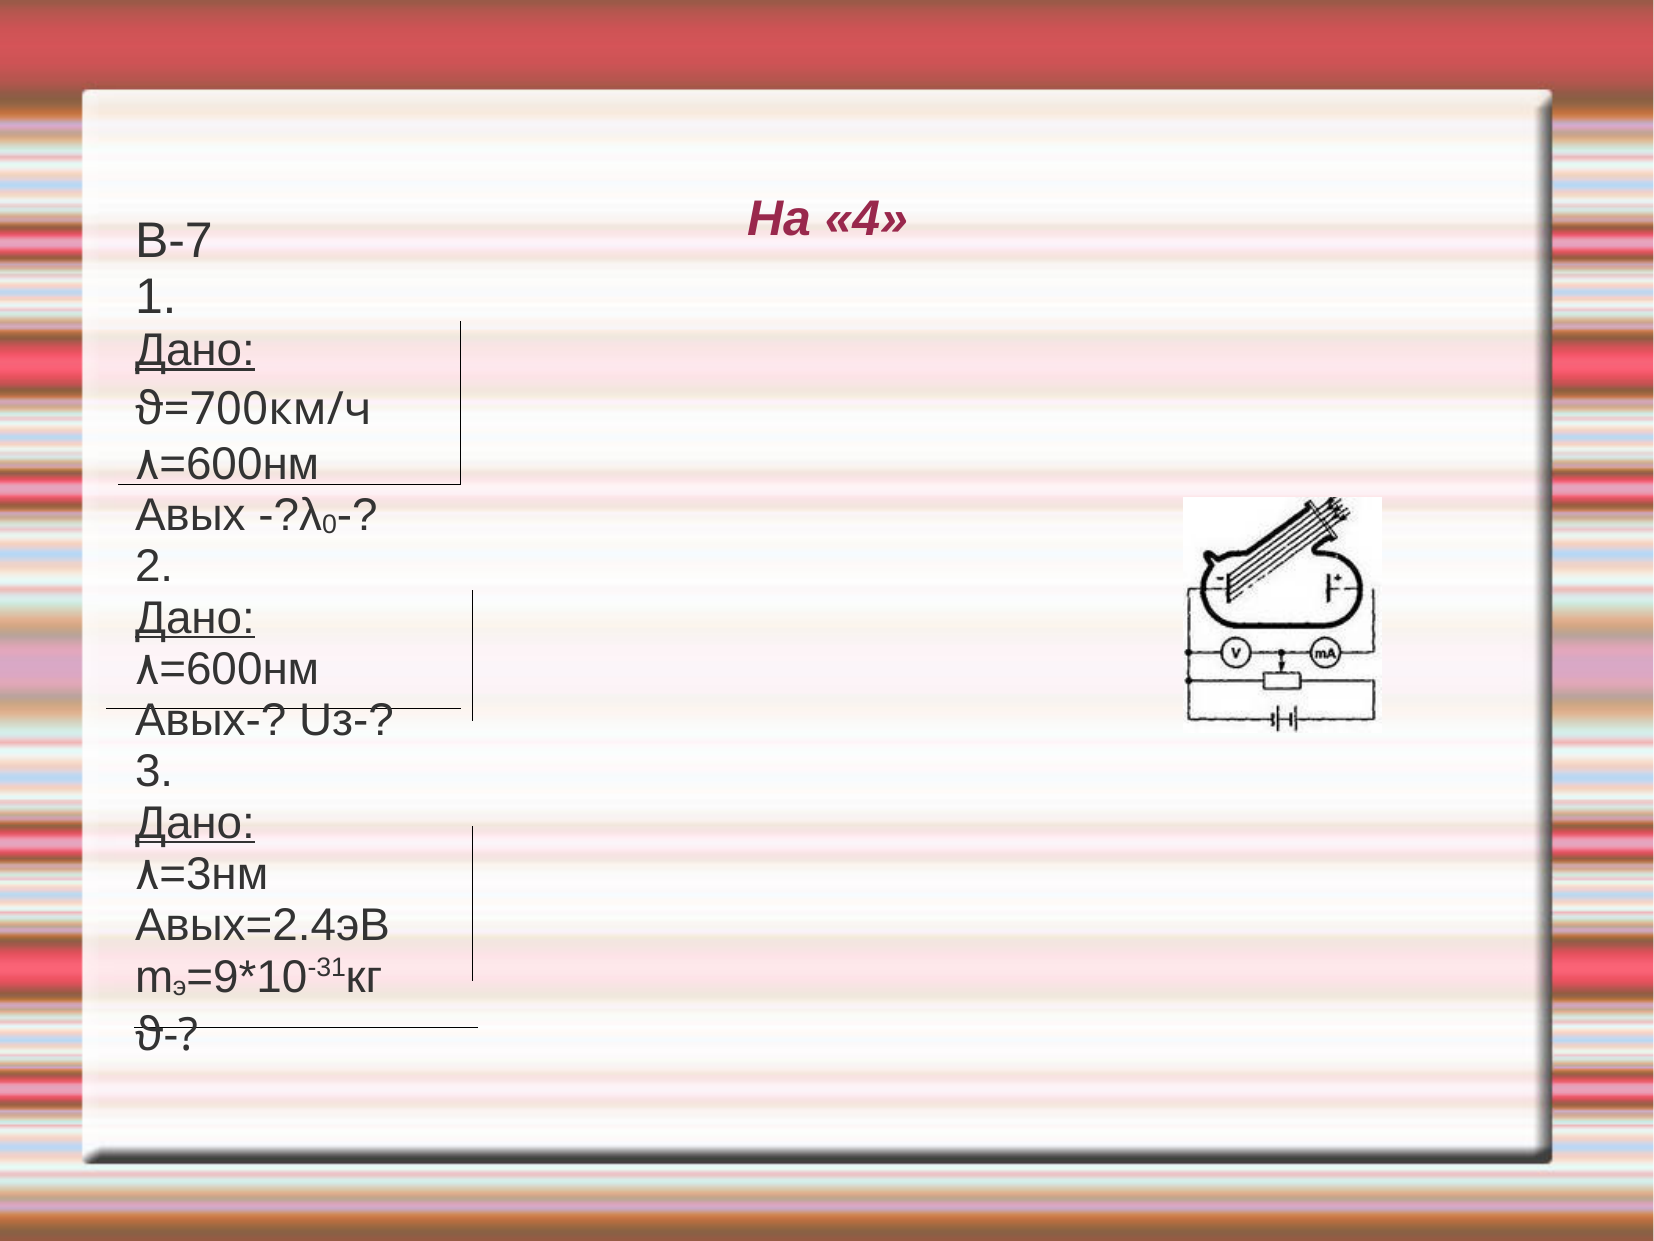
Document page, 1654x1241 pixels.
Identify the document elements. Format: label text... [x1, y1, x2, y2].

title На «4» [121, 114, 1534, 322]
list [842, 350, 1517, 1070]
list В-7 1. Дано: ϑ=700км/ч ٨=600нм Авых -?λ0-? 2. Дано: ٨=600нм Авых-? Uз-? 3. Дано: ٨=3нм Авых=2.4эВ mэ=9*10-31кг ϑ-? [134, 212, 809, 1241]
picture [0, 0, 1654, 1241]
